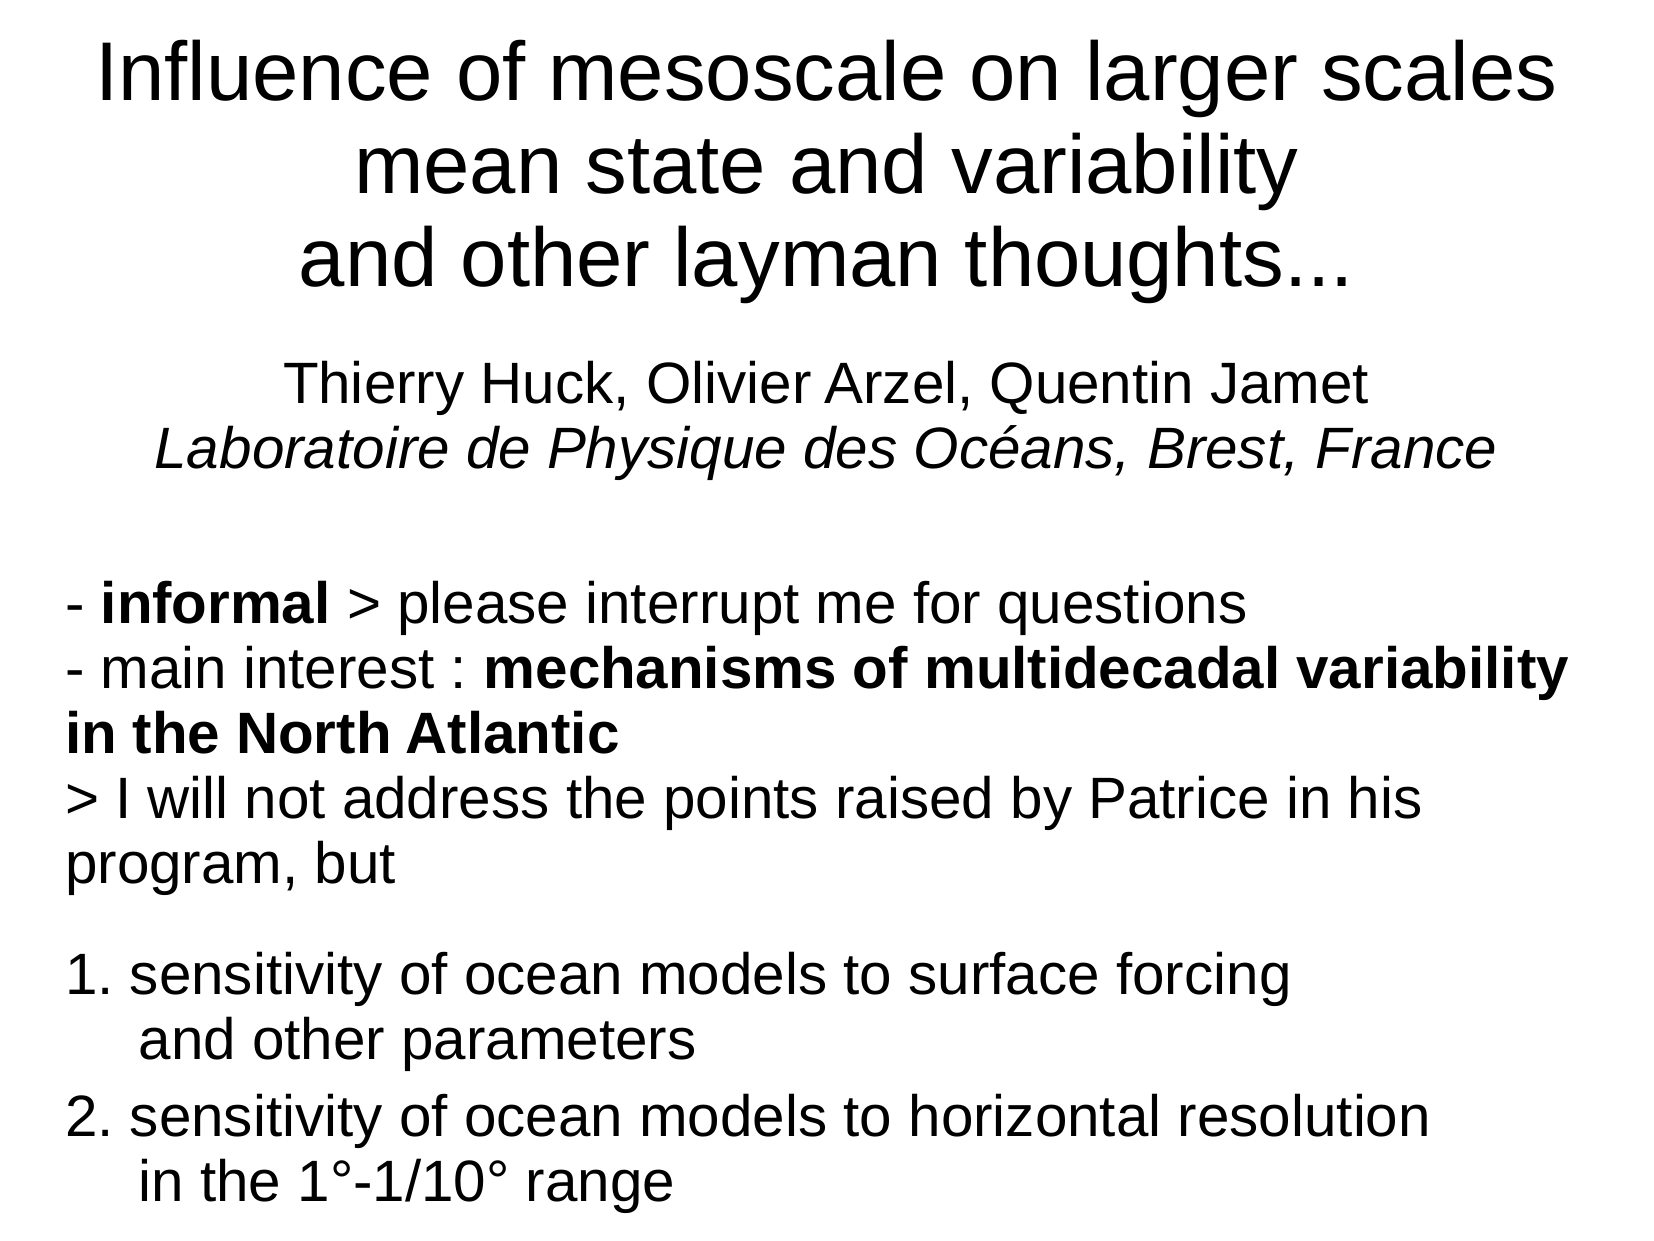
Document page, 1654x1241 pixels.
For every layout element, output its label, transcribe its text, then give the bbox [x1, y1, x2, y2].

title Influence of mesoscale on larger scales mean state and variability and other layman thoughts... Thierry Huck, Olivier Arzel, Quentin Jamet Laboratoire de Physique des Océans, Brest, France [0, 25, 1654, 482]
subtitle - informal > please interrupt me for questions - main interest : mechanisms of multidecadal variability in the North Atlantic > I will not address the points raised by Patrice in his program, but 1. sensitivity of ocean models to surface forcing and other parameters 2. sensitivity of ocean models to horizontal resolution in the 1°-1/10° range [65, 555, 1625, 1229]
